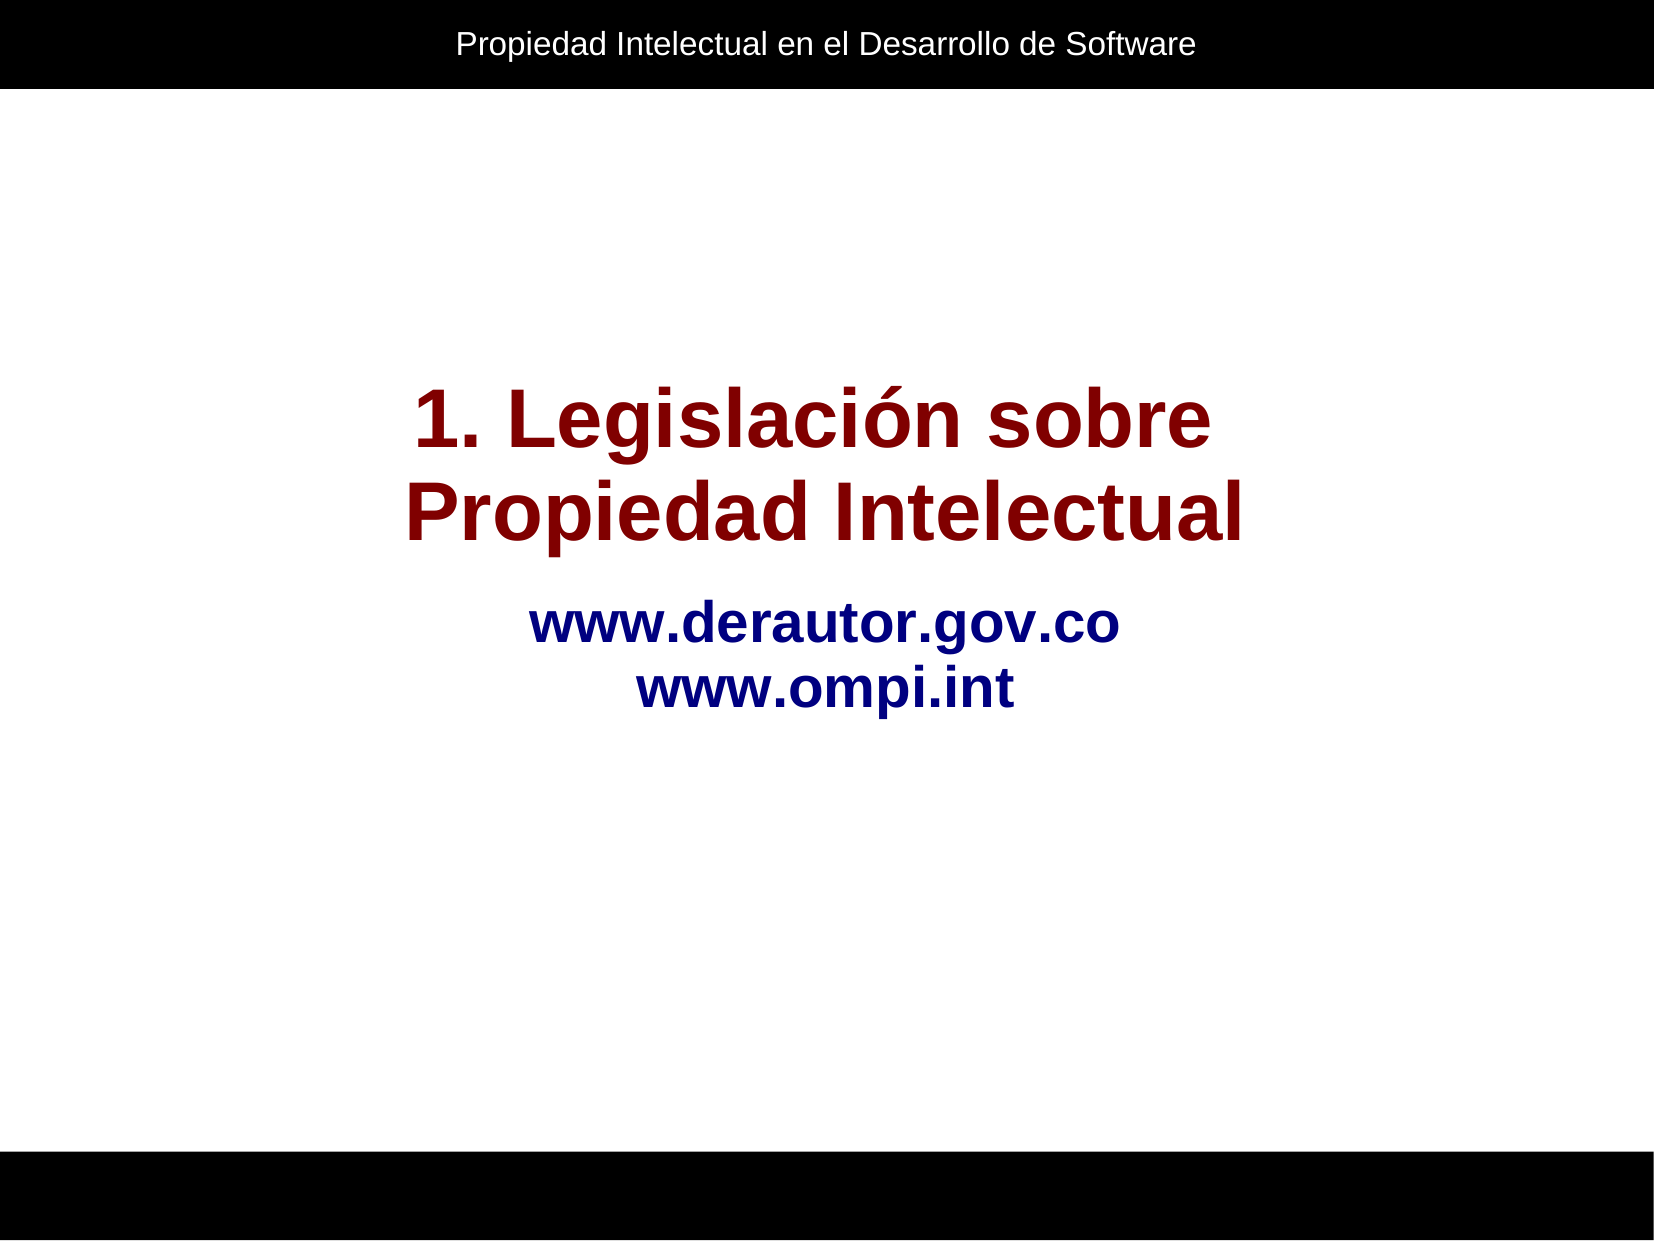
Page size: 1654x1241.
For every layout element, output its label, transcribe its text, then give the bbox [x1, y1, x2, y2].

title 1. Legislación sobre Propiedad Intelectual [86, 372, 1564, 559]
text_box www.derautor.gov.co www.ompi.int [529, 590, 1123, 721]
